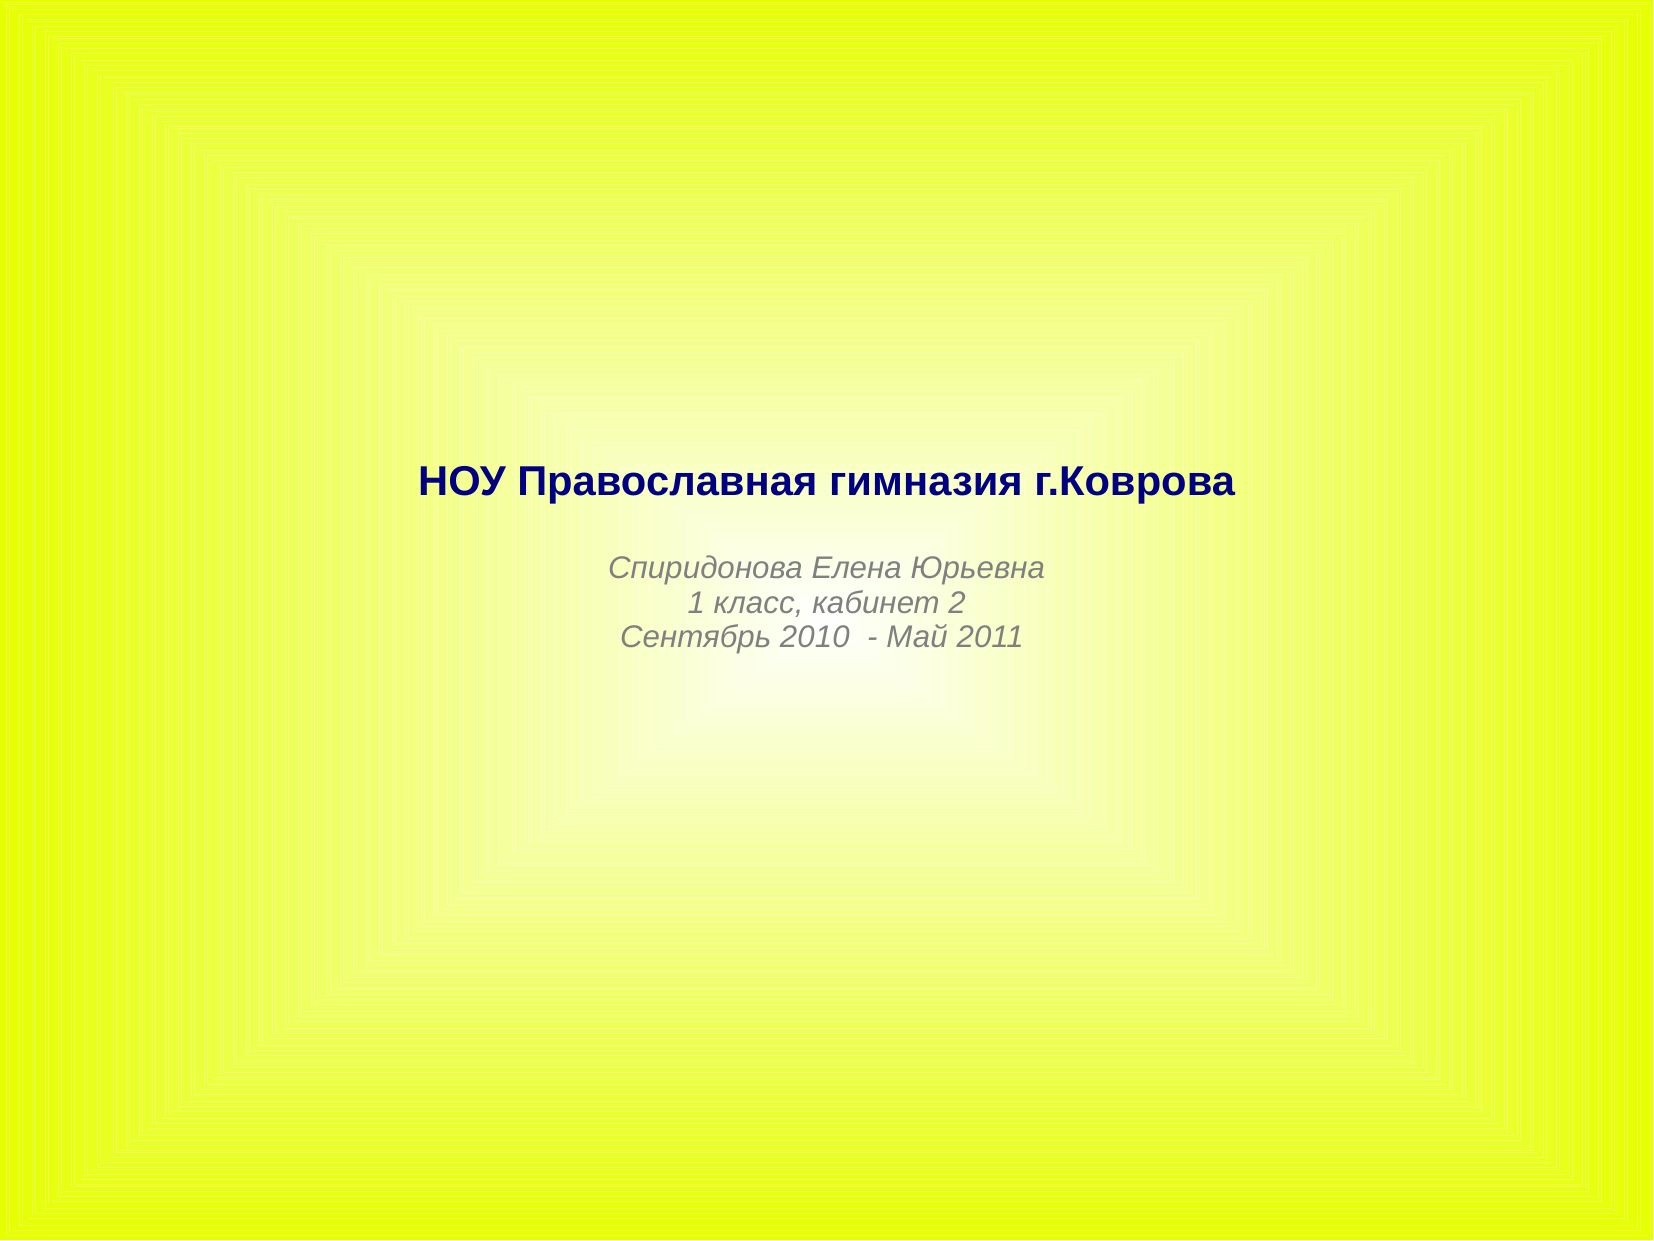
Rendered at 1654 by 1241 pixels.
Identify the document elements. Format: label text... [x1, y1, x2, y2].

subtitle НОУ Православная гимназия г.Коврова Спиридонова Елена Юрьевна 1 класс, кабинет 2 Сентябрь 2010 - Май 2011 [82, 56, 1571, 1102]
